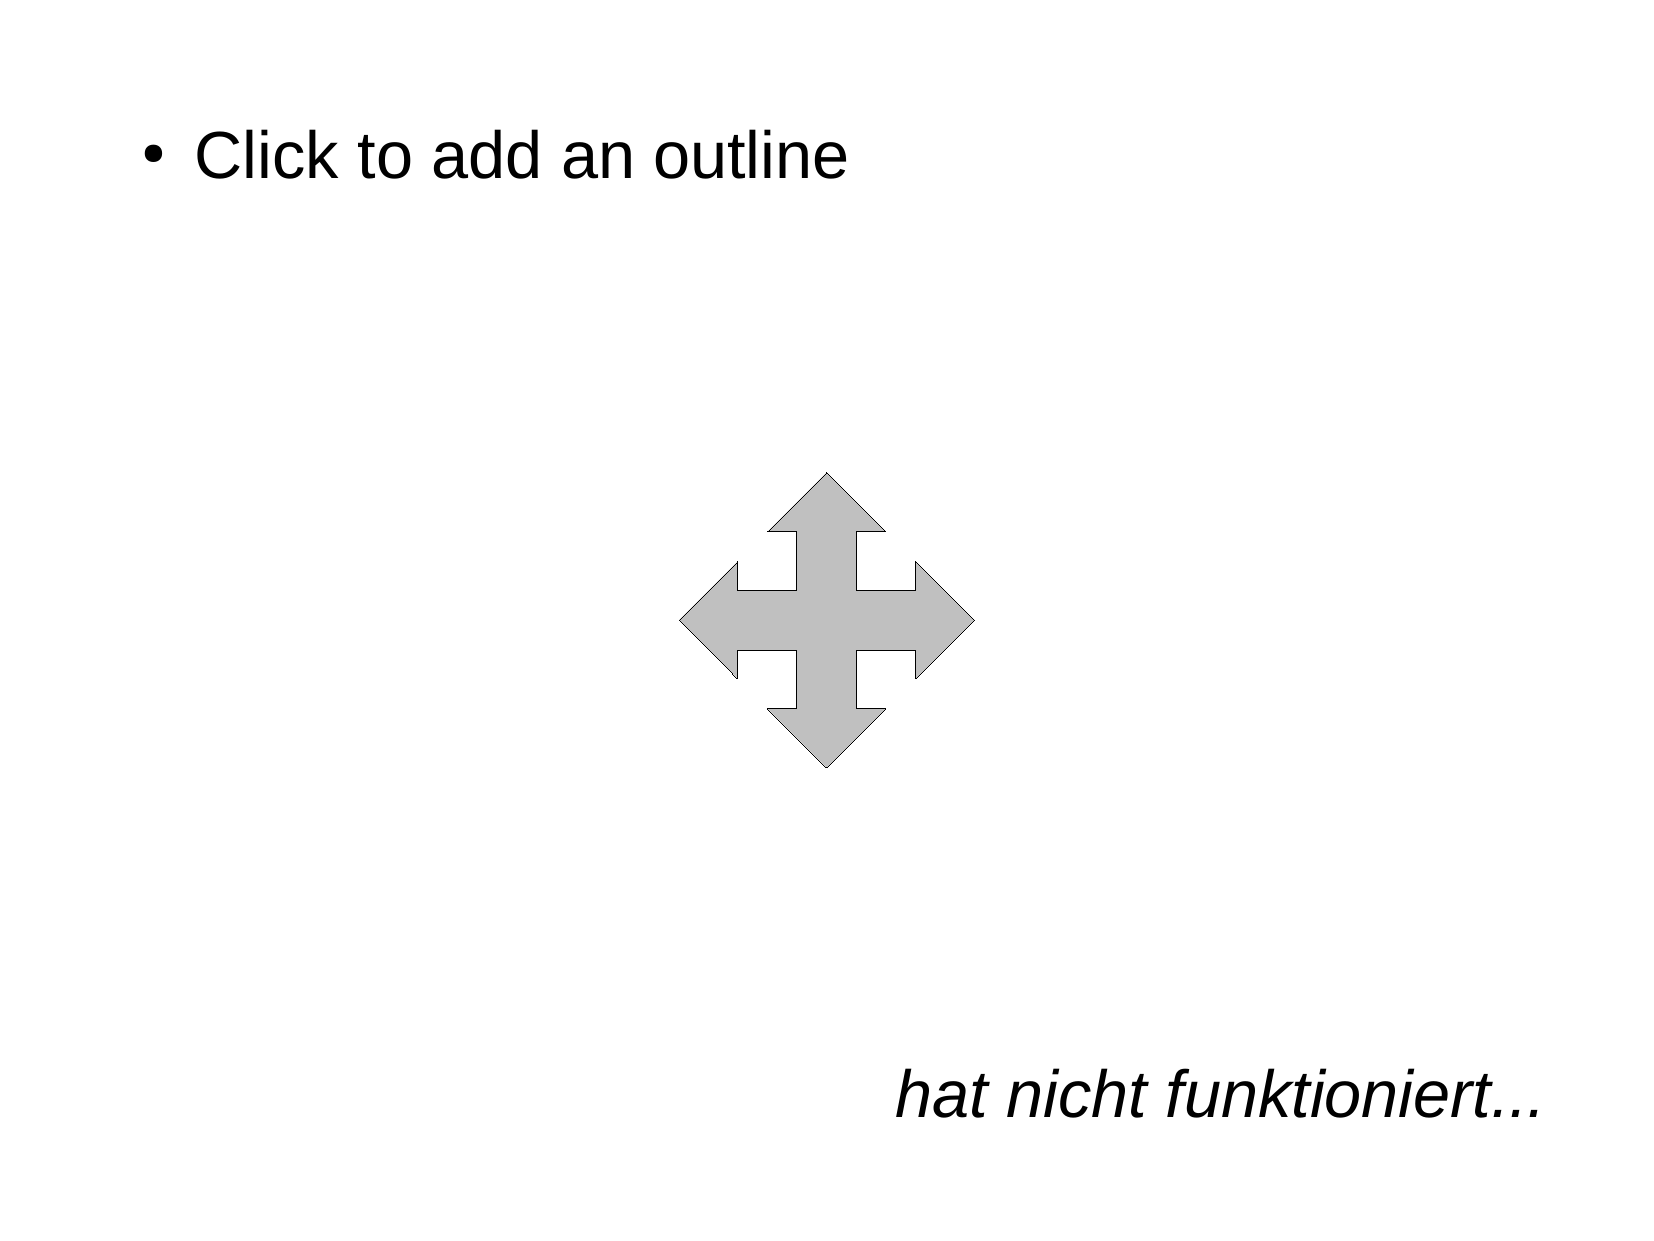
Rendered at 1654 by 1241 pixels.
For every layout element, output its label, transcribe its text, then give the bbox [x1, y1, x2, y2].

text_box [679, 472, 975, 768]
list Click to add an outline hat nicht funktioniert... [124, 118, 1548, 1132]
